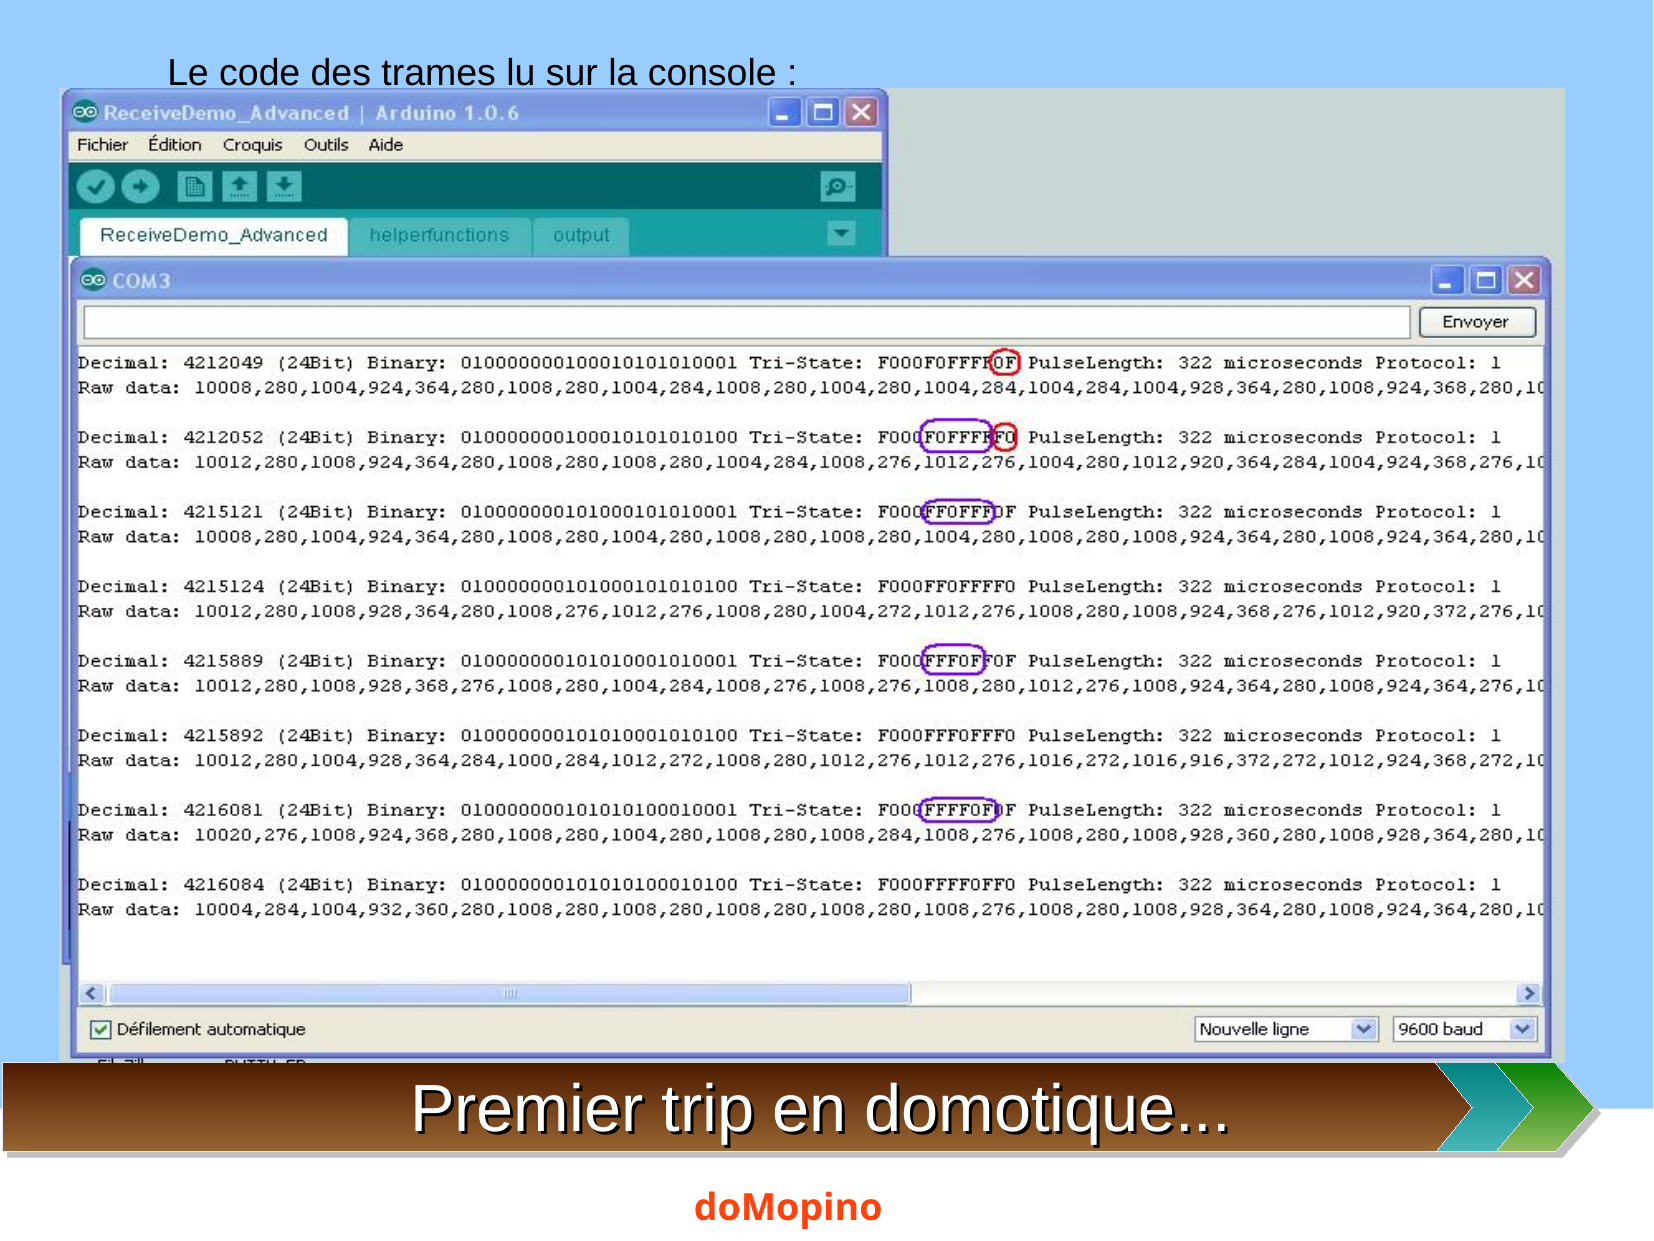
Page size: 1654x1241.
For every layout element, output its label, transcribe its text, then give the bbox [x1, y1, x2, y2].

picture [59, 88, 1565, 1063]
title Premier trip en domotique... [76, 1063, 1565, 1154]
text_box Le code des trames lu sur la console : [152, 44, 950, 88]
text_box doMopino [679, 1173, 922, 1241]
